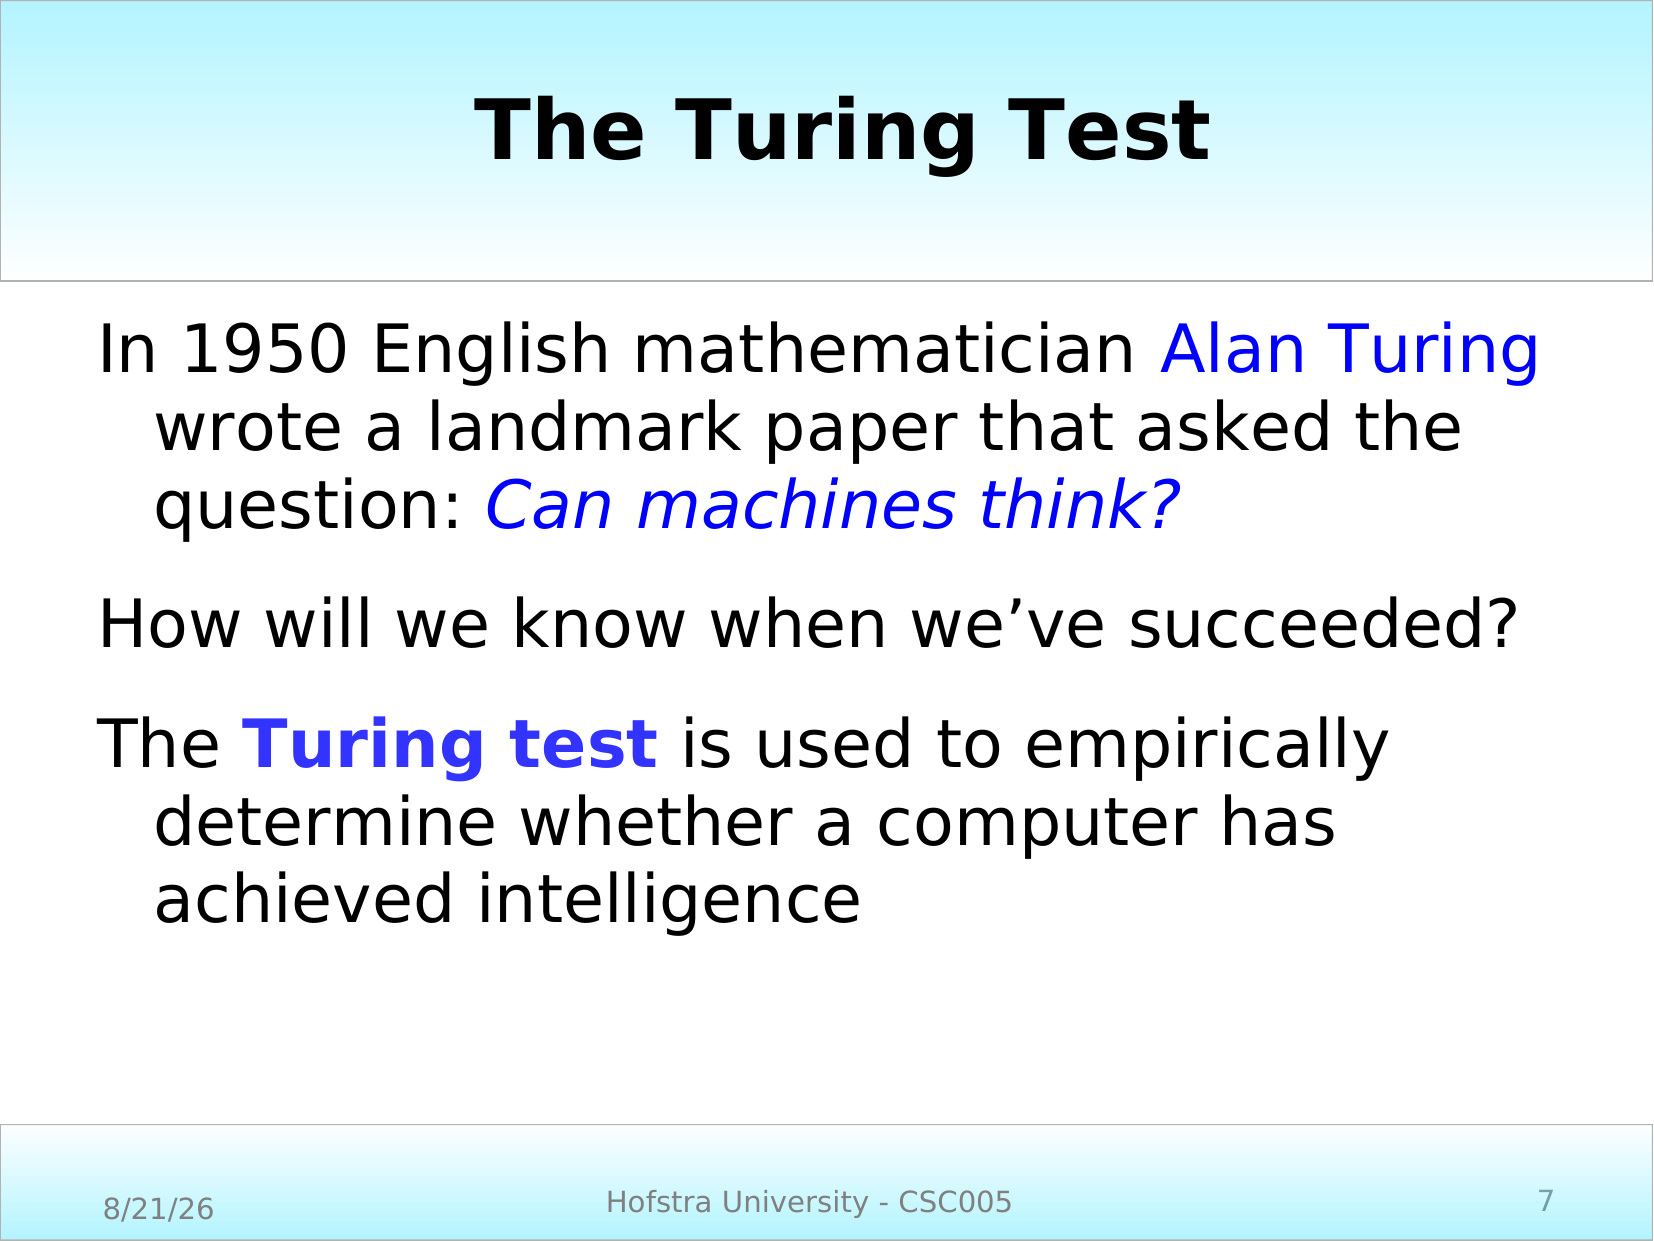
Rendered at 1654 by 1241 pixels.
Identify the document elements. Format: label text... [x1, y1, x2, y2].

list In 1950 English mathematician Alan Turing wrote a landmark paper that asked the question: Can machines think? How will we know when we’ve succeeded? The Turing test is used to empirically determine whether a computer has achieved intelligence [82, 303, 1571, 1206]
title The Turing Test [75, 27, 1612, 235]
